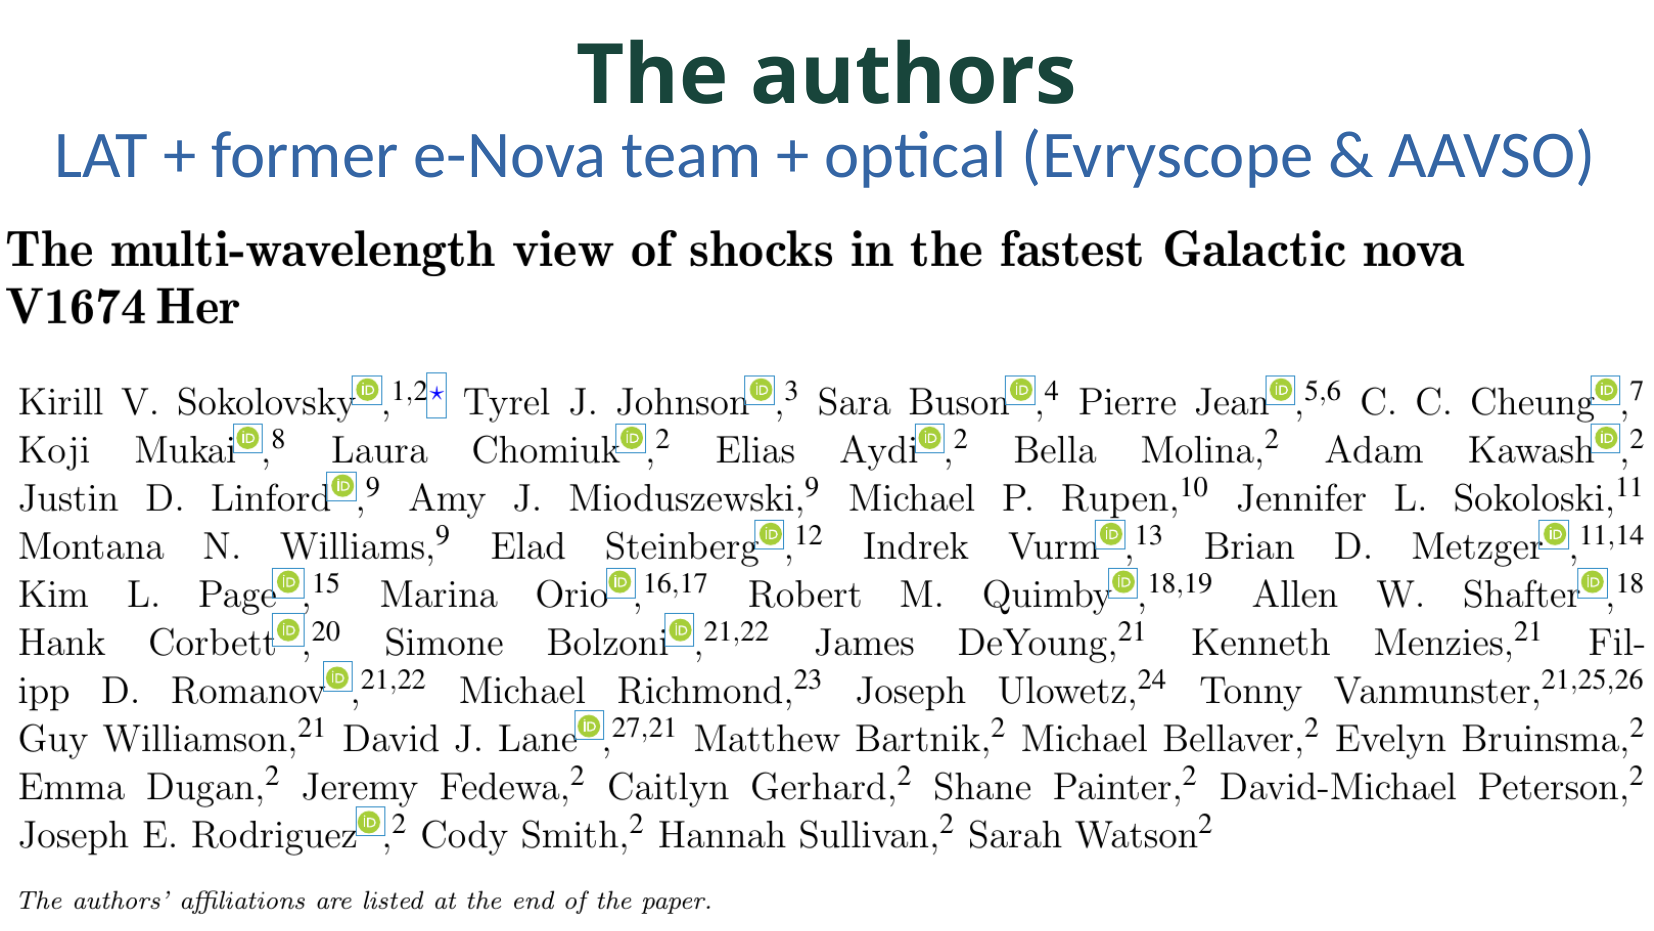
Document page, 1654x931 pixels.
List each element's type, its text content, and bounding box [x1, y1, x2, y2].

text_box LAT + former e-Nova team + optical (Evryscope & AAVSO) [54, 115, 1600, 207]
title The authors [0, 25, 1654, 116]
picture [0, 224, 1654, 919]
